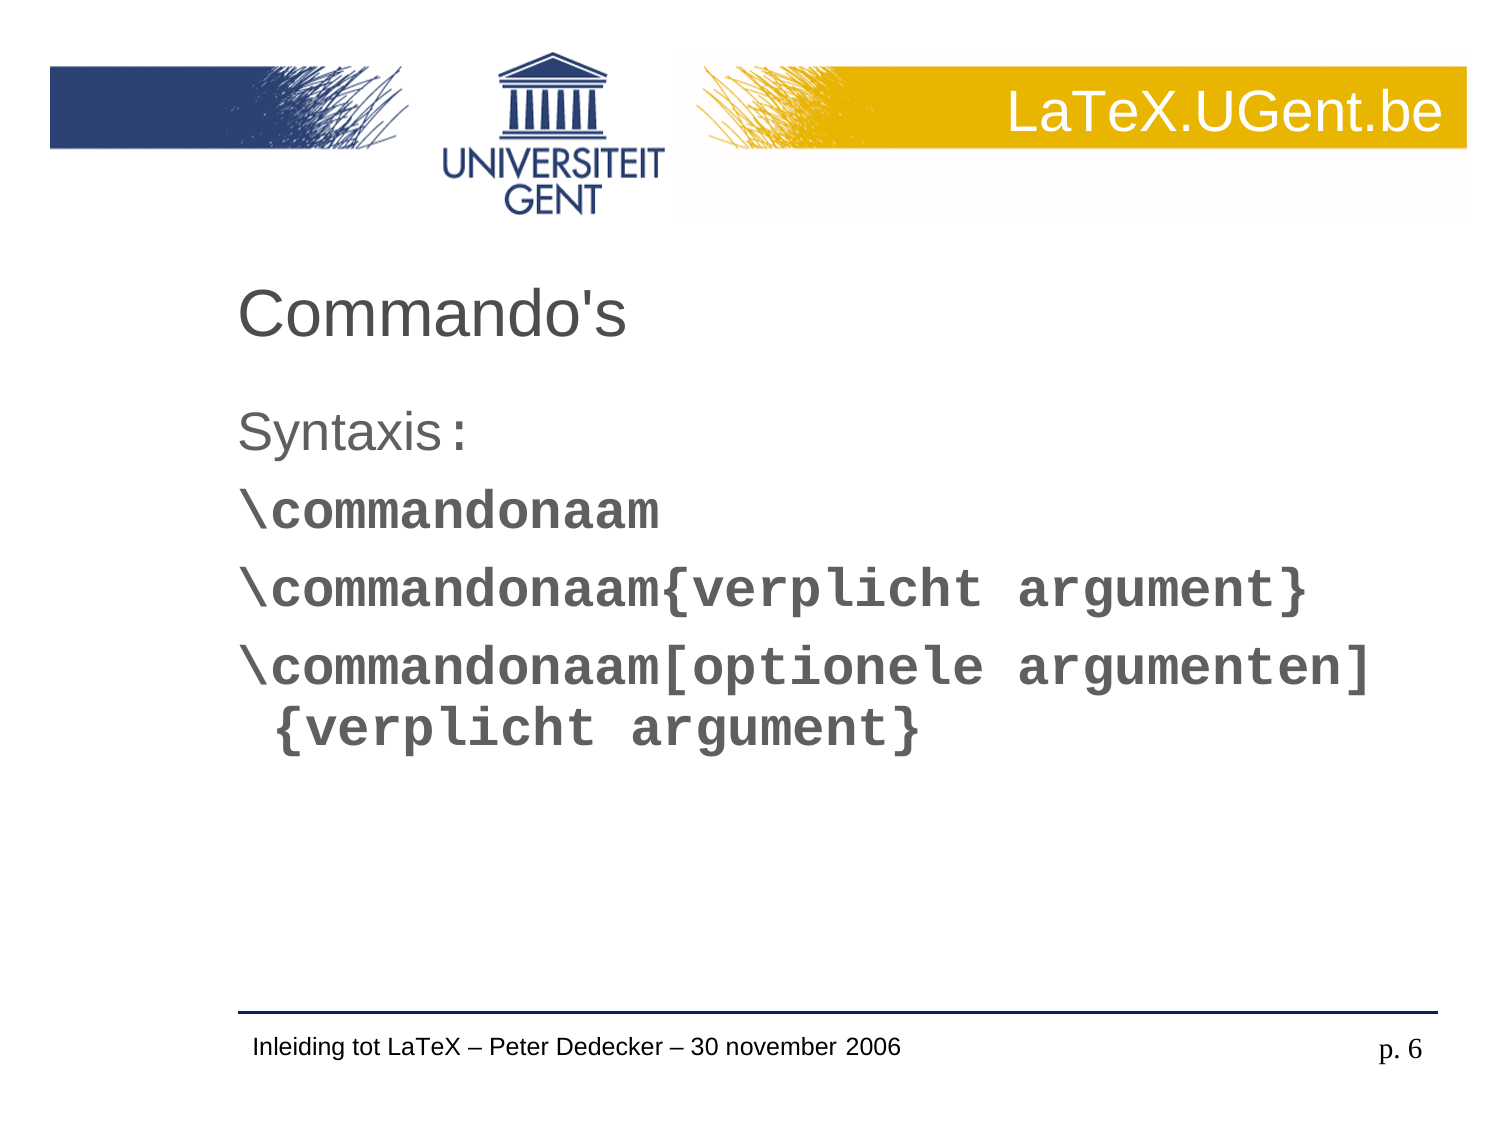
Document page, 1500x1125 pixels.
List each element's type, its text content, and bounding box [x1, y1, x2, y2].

picture [50, 49, 1467, 219]
title Commando's [237, 219, 1438, 400]
list Syntaxis: \commandonaam \commandonaam{verplicht argument} \commandonaam[optionele argumenten]{verplicht argument} [237, 400, 1438, 1002]
